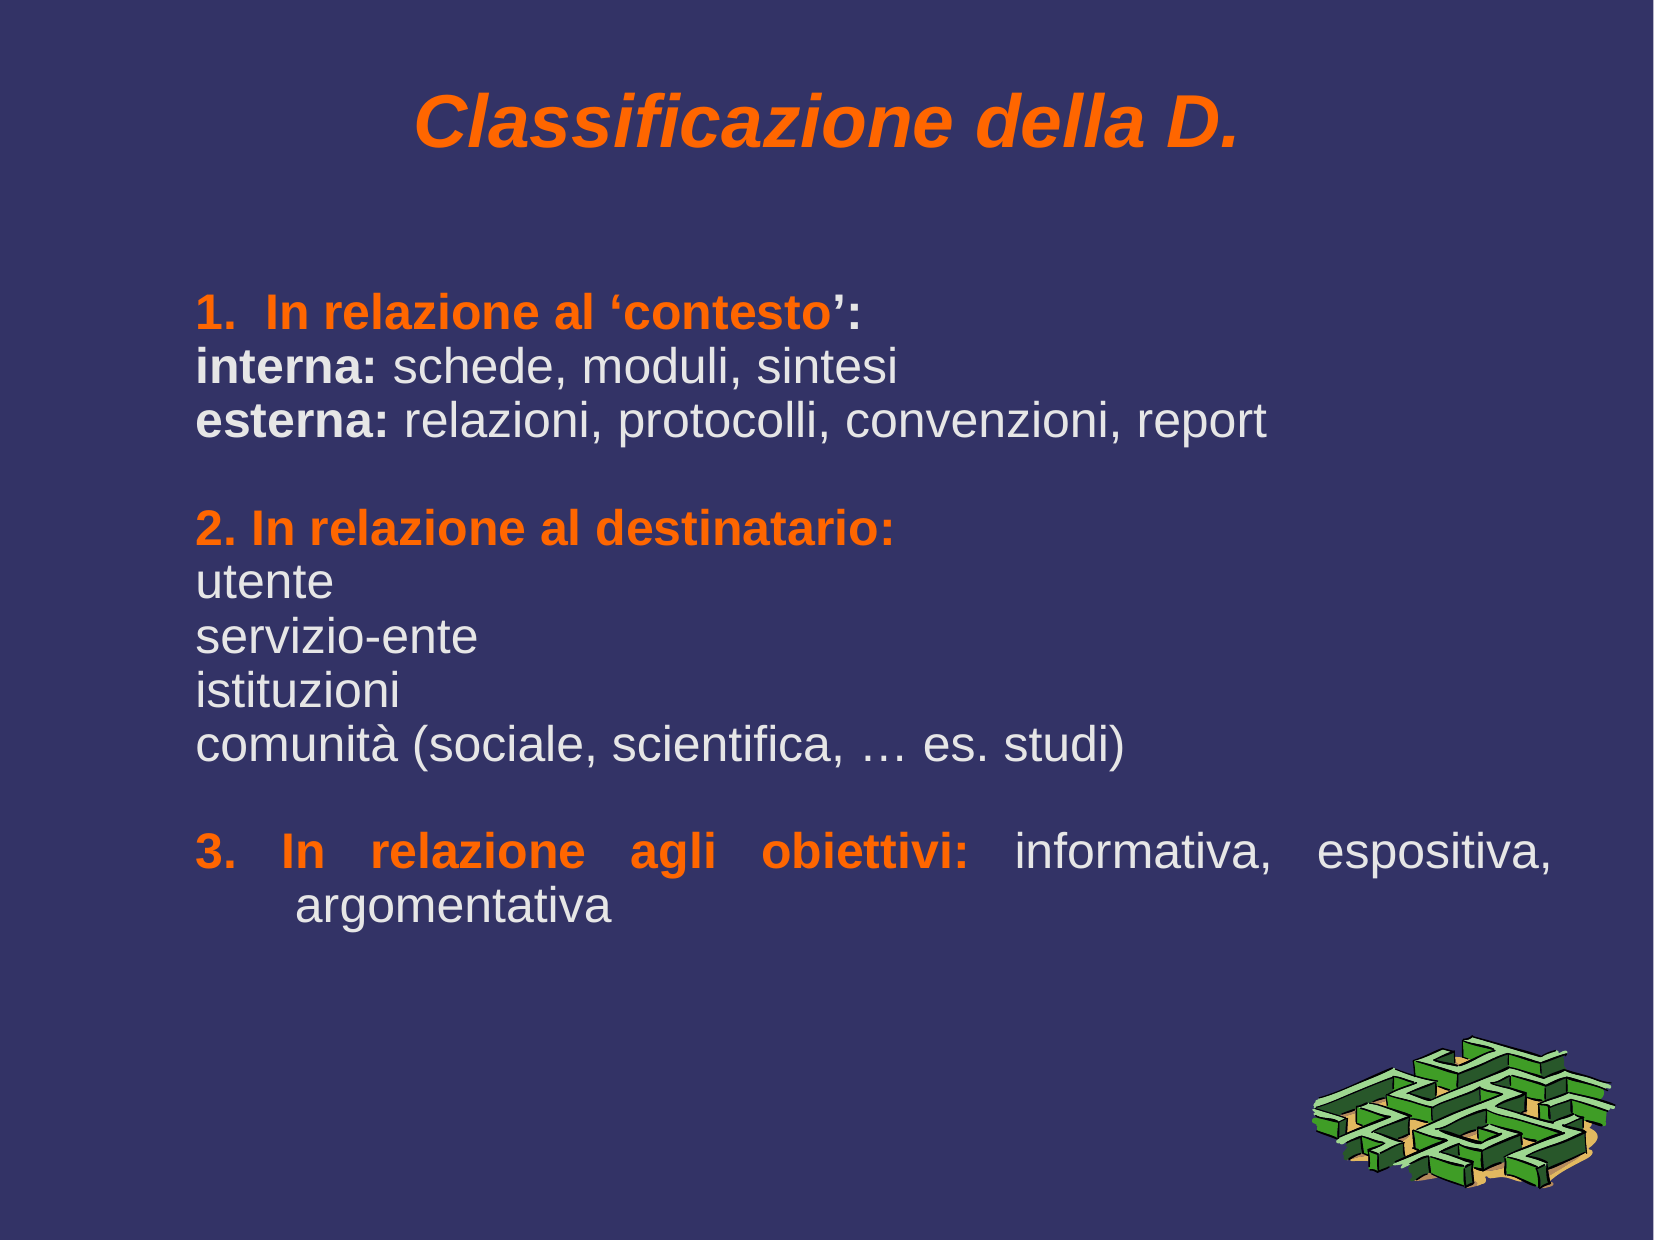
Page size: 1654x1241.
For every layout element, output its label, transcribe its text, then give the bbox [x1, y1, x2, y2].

text_box 1. In relazione al ‘contesto’: interna: schede, moduli, sintesi esterna: relazioni, protocolli, convenzioni, report 2. In relazione al destinatario: utente servizio-ente istituzioni comunità (sociale, scientifica, … es. studi) 3. In relazione agli obiettivi: informativa, espositiva, argomentativa [178, 277, 1570, 1147]
text_box Classificazione della D. [121, 19, 1535, 227]
